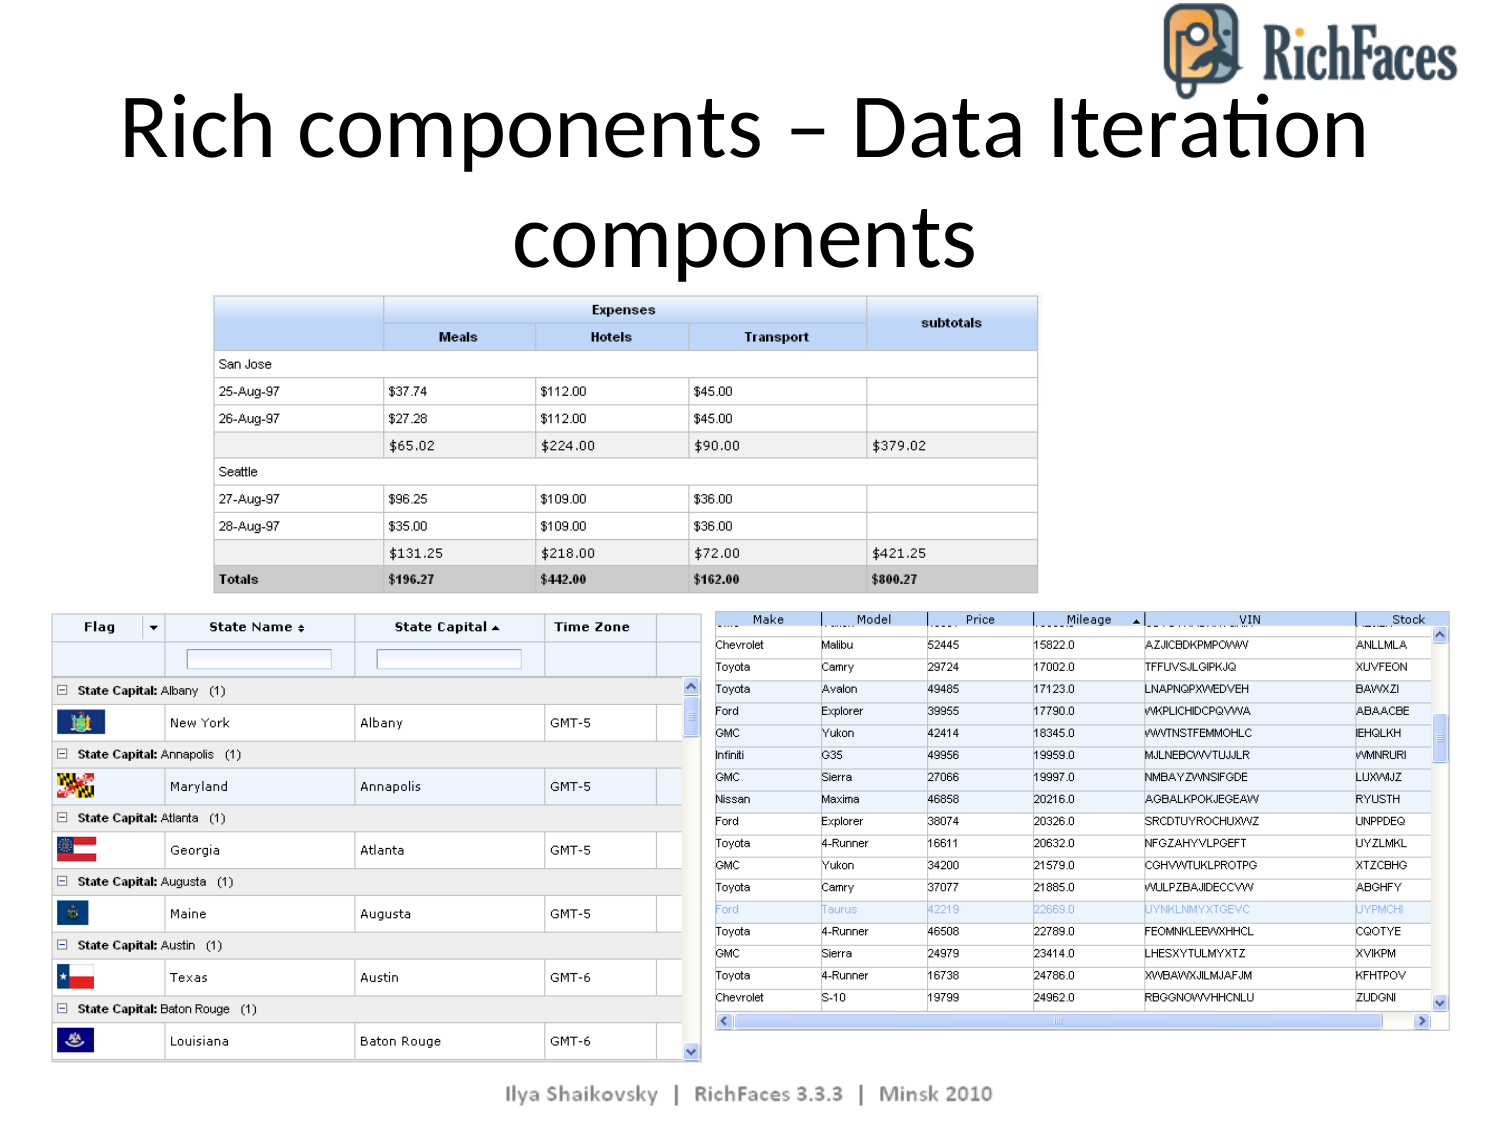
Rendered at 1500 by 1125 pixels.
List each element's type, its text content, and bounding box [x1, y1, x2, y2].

picture [0, 0, 1500, 1125]
title Rich components – Data Iteration components [70, 58, 1421, 294]
